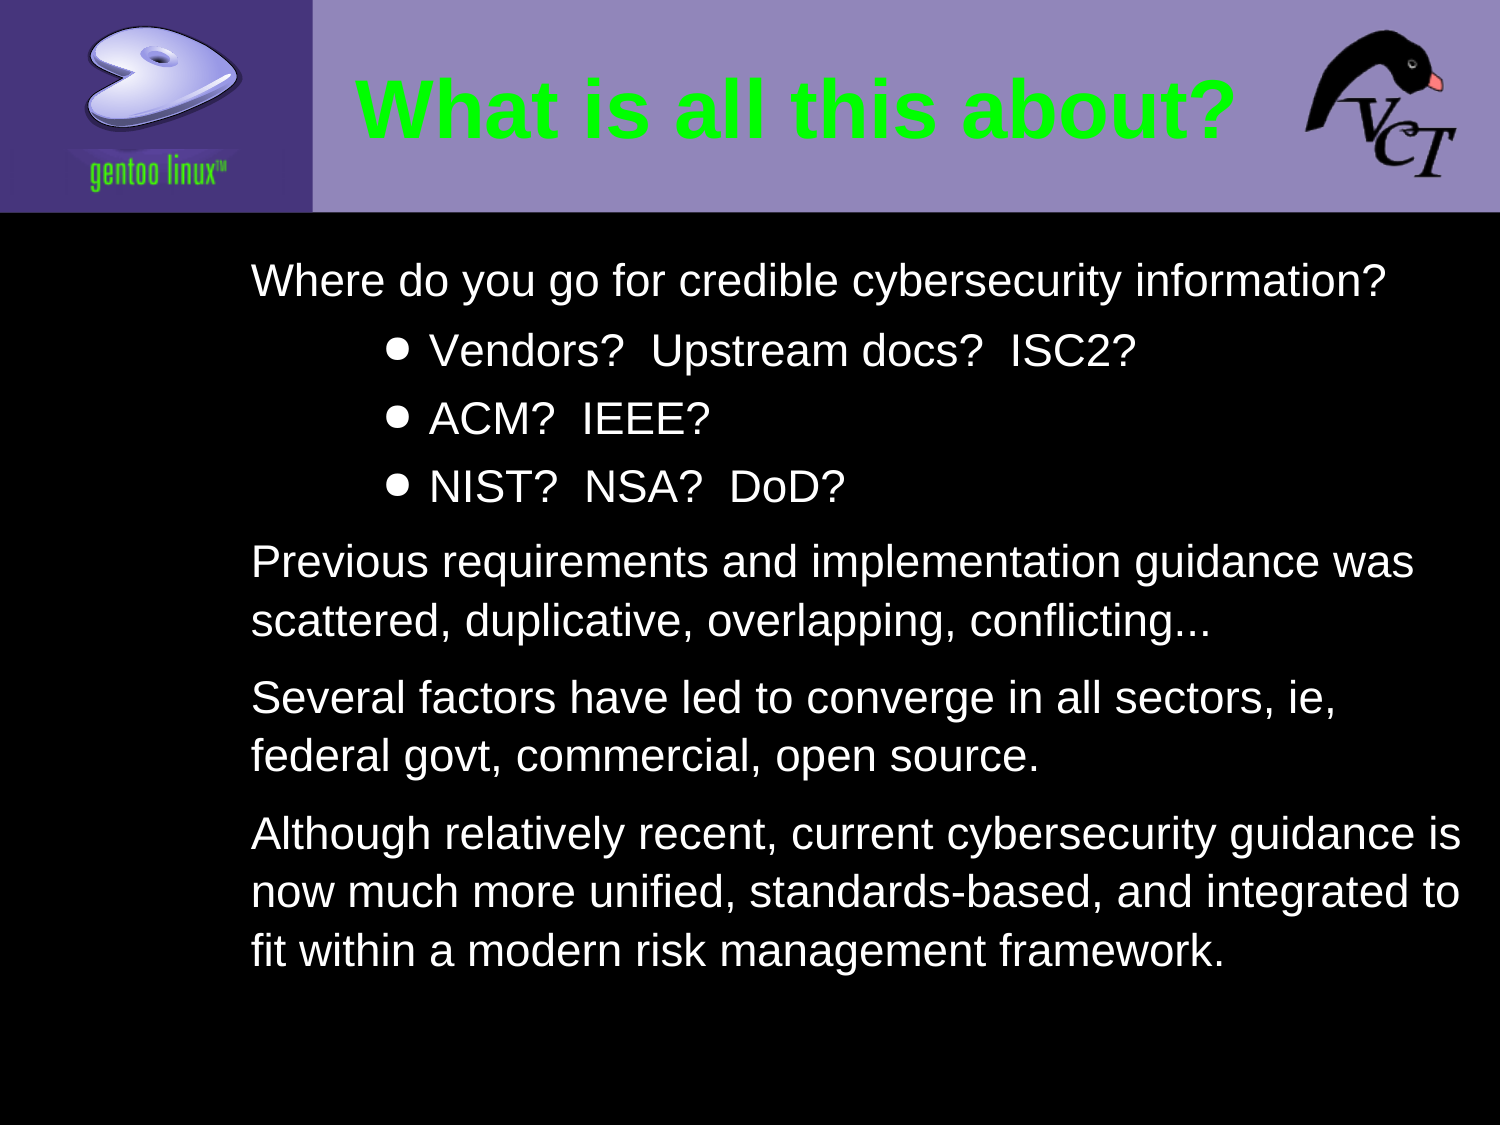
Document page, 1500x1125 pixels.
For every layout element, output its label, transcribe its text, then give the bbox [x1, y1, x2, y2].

list Where do you go for credible cybersecurity information? Vendors? Upstream docs? ISC2? ACM? IEEE? NIST? NSA? DoD? Previous requirements and implementation guidance was scattered, duplicative, overlapping, conflicting... Several factors have led to converge in all sectors, ie, federal govt, commercial, open source. Although relatively recent, current cybersecurity guidance is now much more unified, standards-based, and integrated to fit within a modern risk management framework. [185, 247, 1467, 1090]
picture [1292, 21, 1471, 189]
title What is all this about? [324, 12, 1271, 201]
picture [0, 149, 300, 195]
